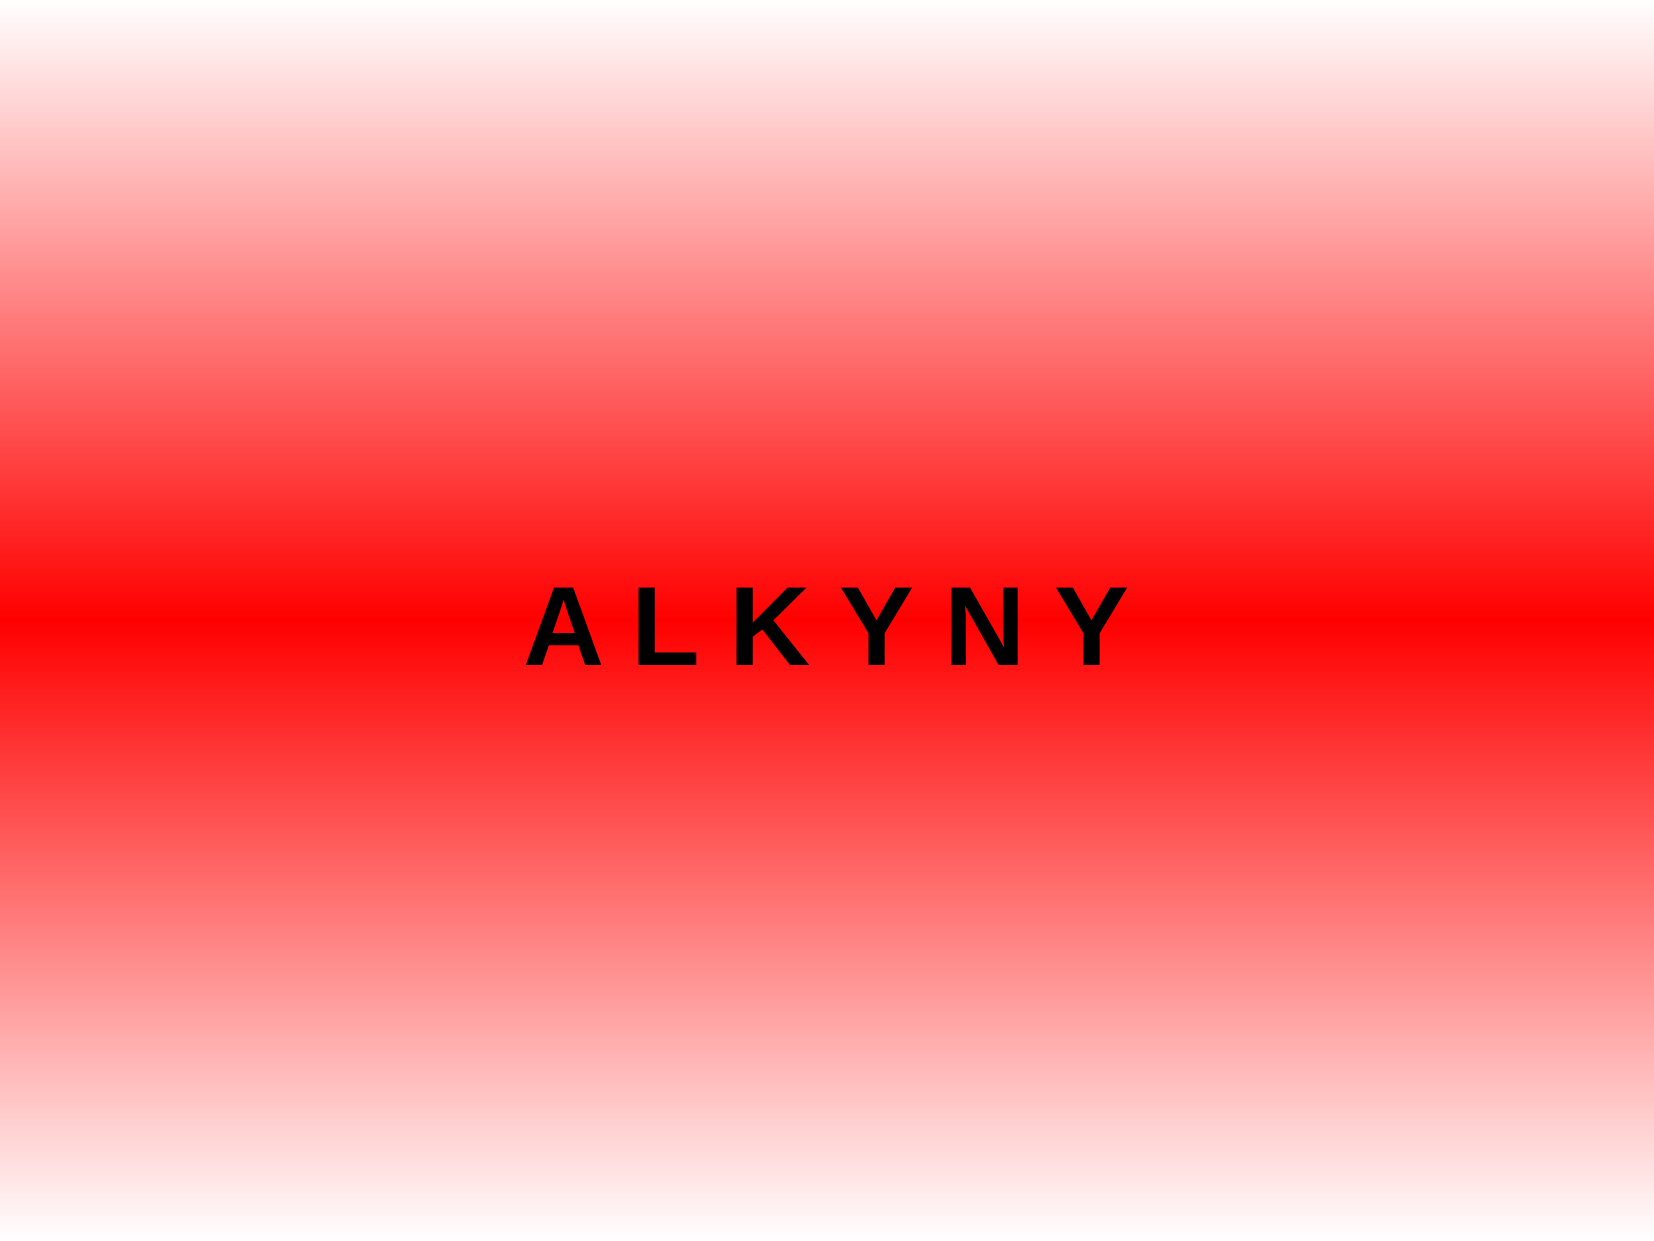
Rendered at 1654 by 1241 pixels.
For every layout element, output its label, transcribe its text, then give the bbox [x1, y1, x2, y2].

subtitle A L K Y N Y [82, 210, 1571, 1030]
